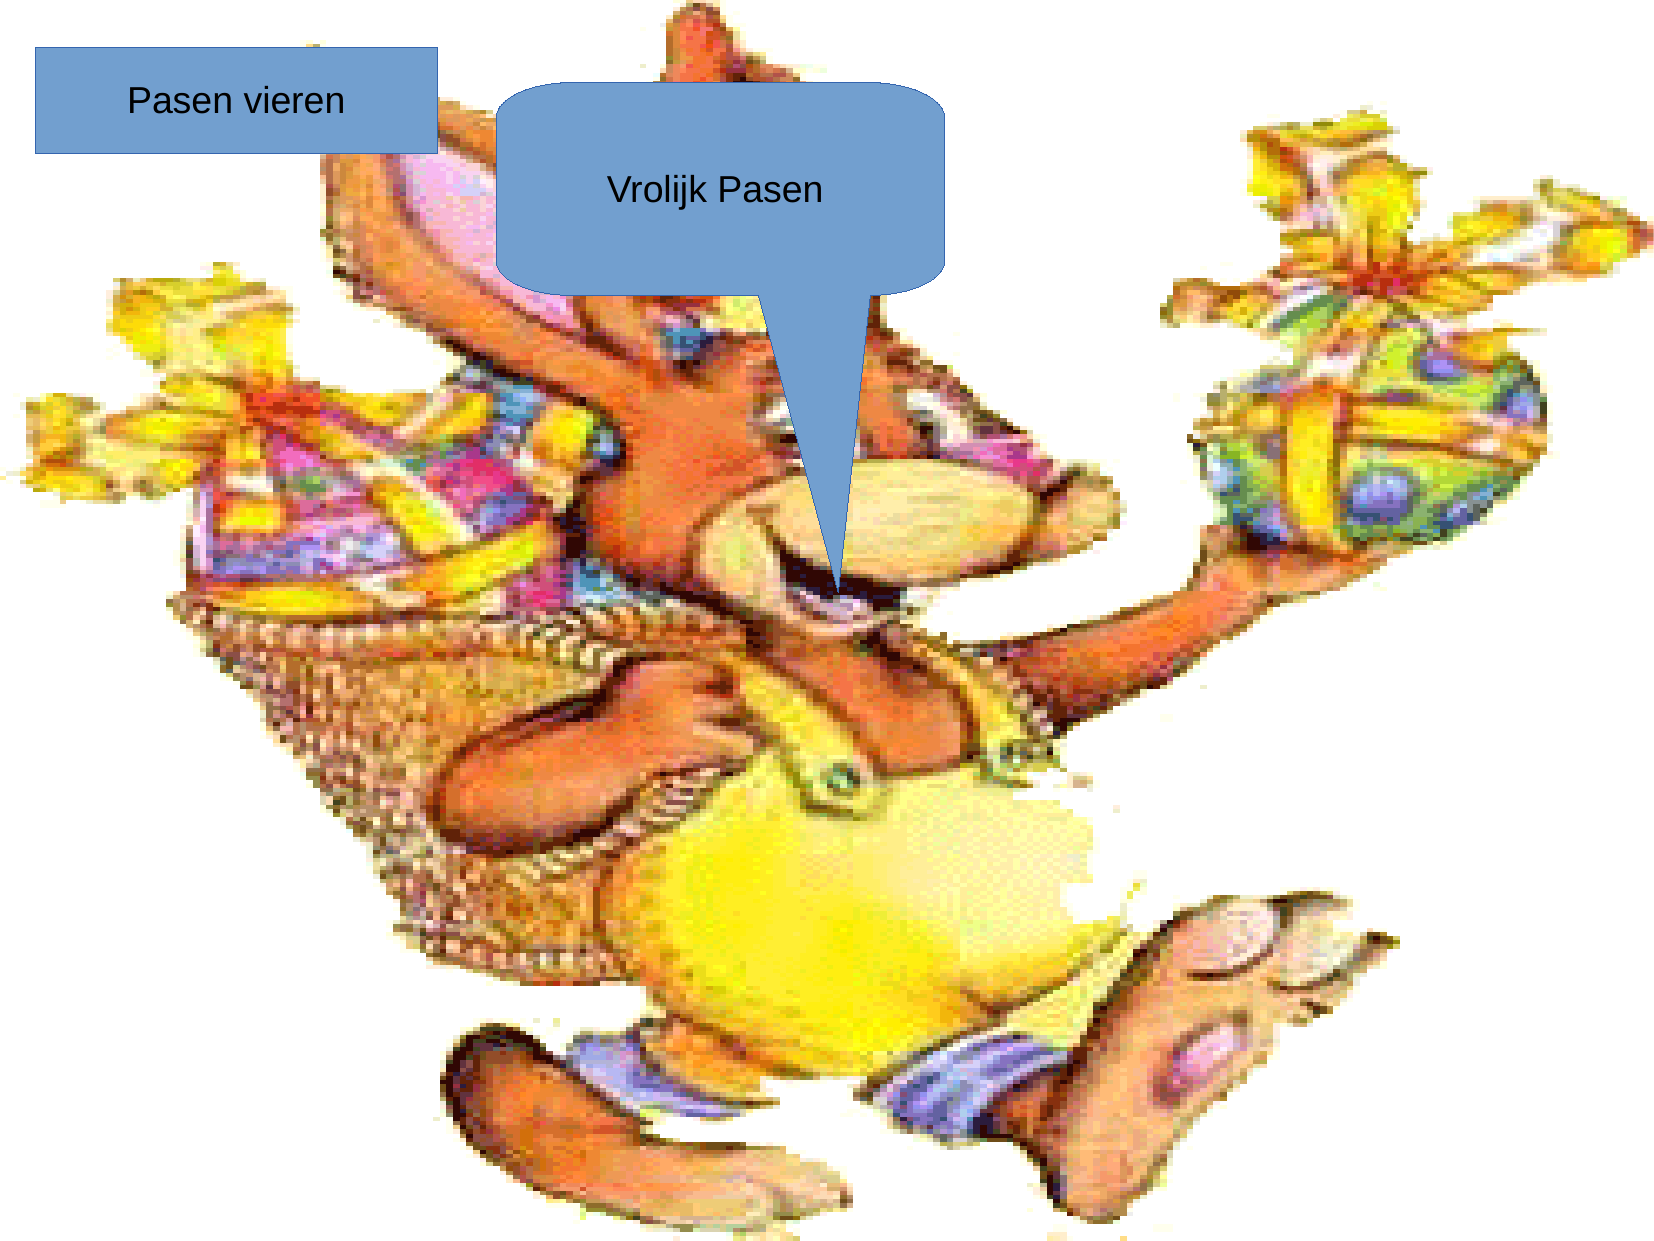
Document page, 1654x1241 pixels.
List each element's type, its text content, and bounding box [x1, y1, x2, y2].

text_box Pasen vieren [35, 47, 438, 154]
picture [0, 0, 1654, 1241]
text_box Vrolijk Pasen [496, 82, 945, 593]
